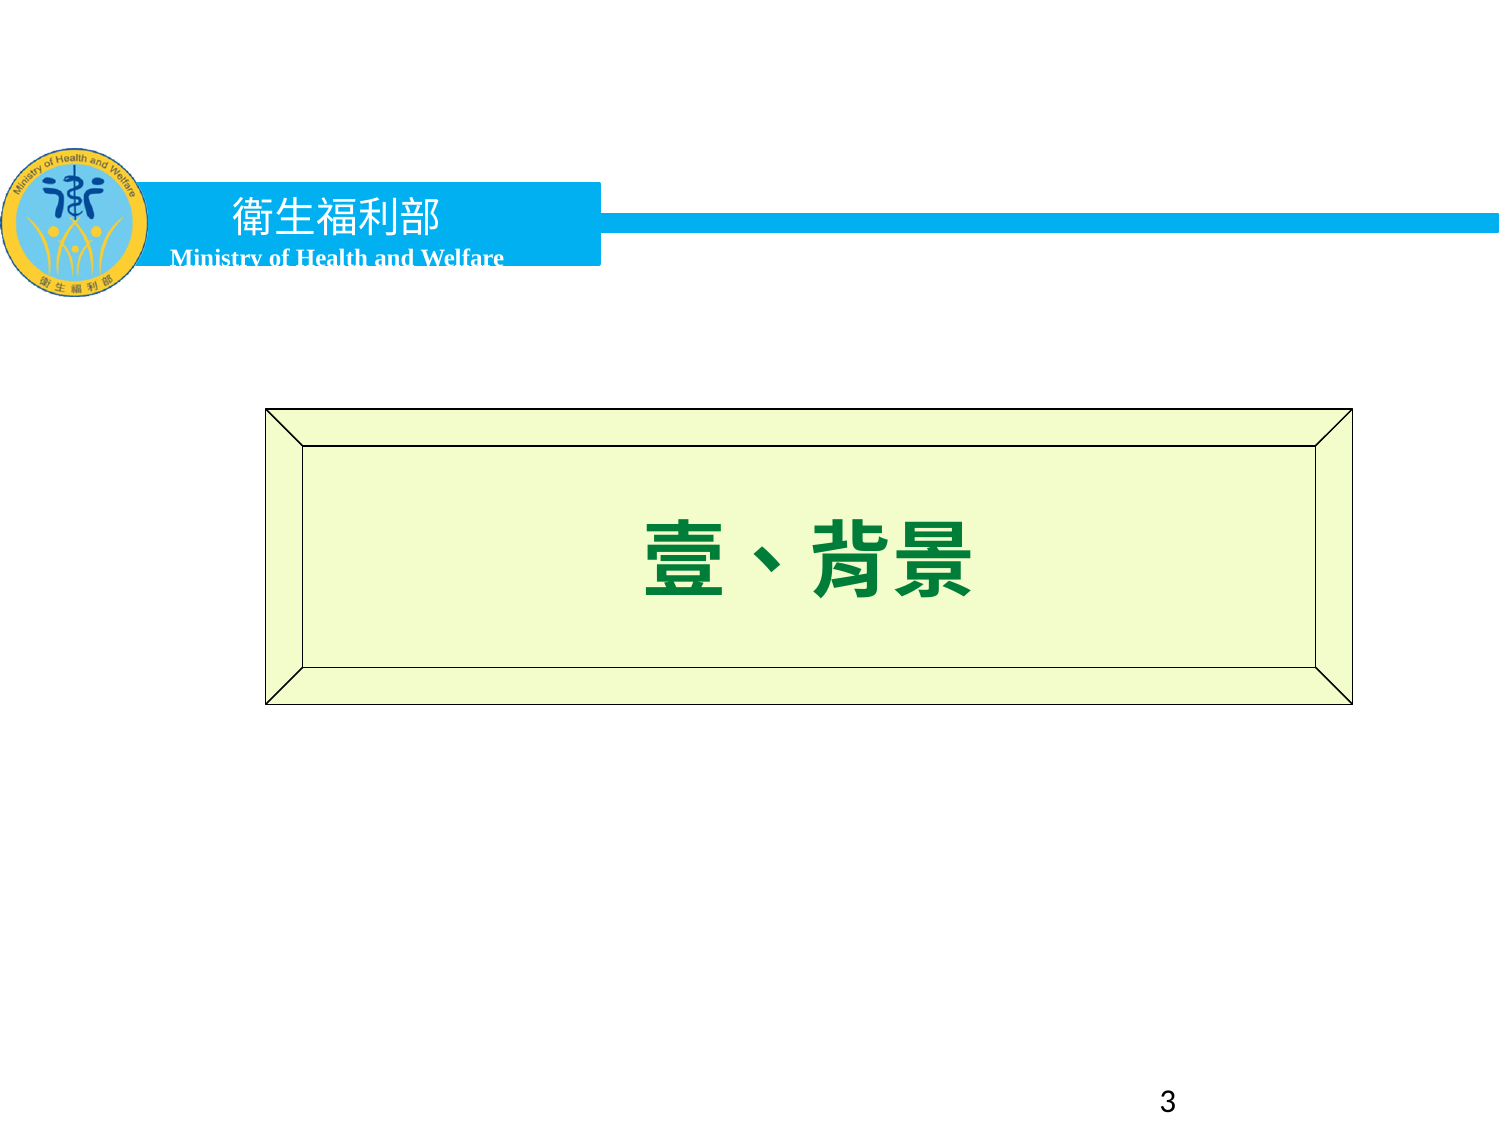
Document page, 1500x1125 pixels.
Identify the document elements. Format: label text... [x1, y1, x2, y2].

text_box 3 [1144, 1069, 1495, 1125]
text_box 壹、背景 [265, 408, 1353, 705]
